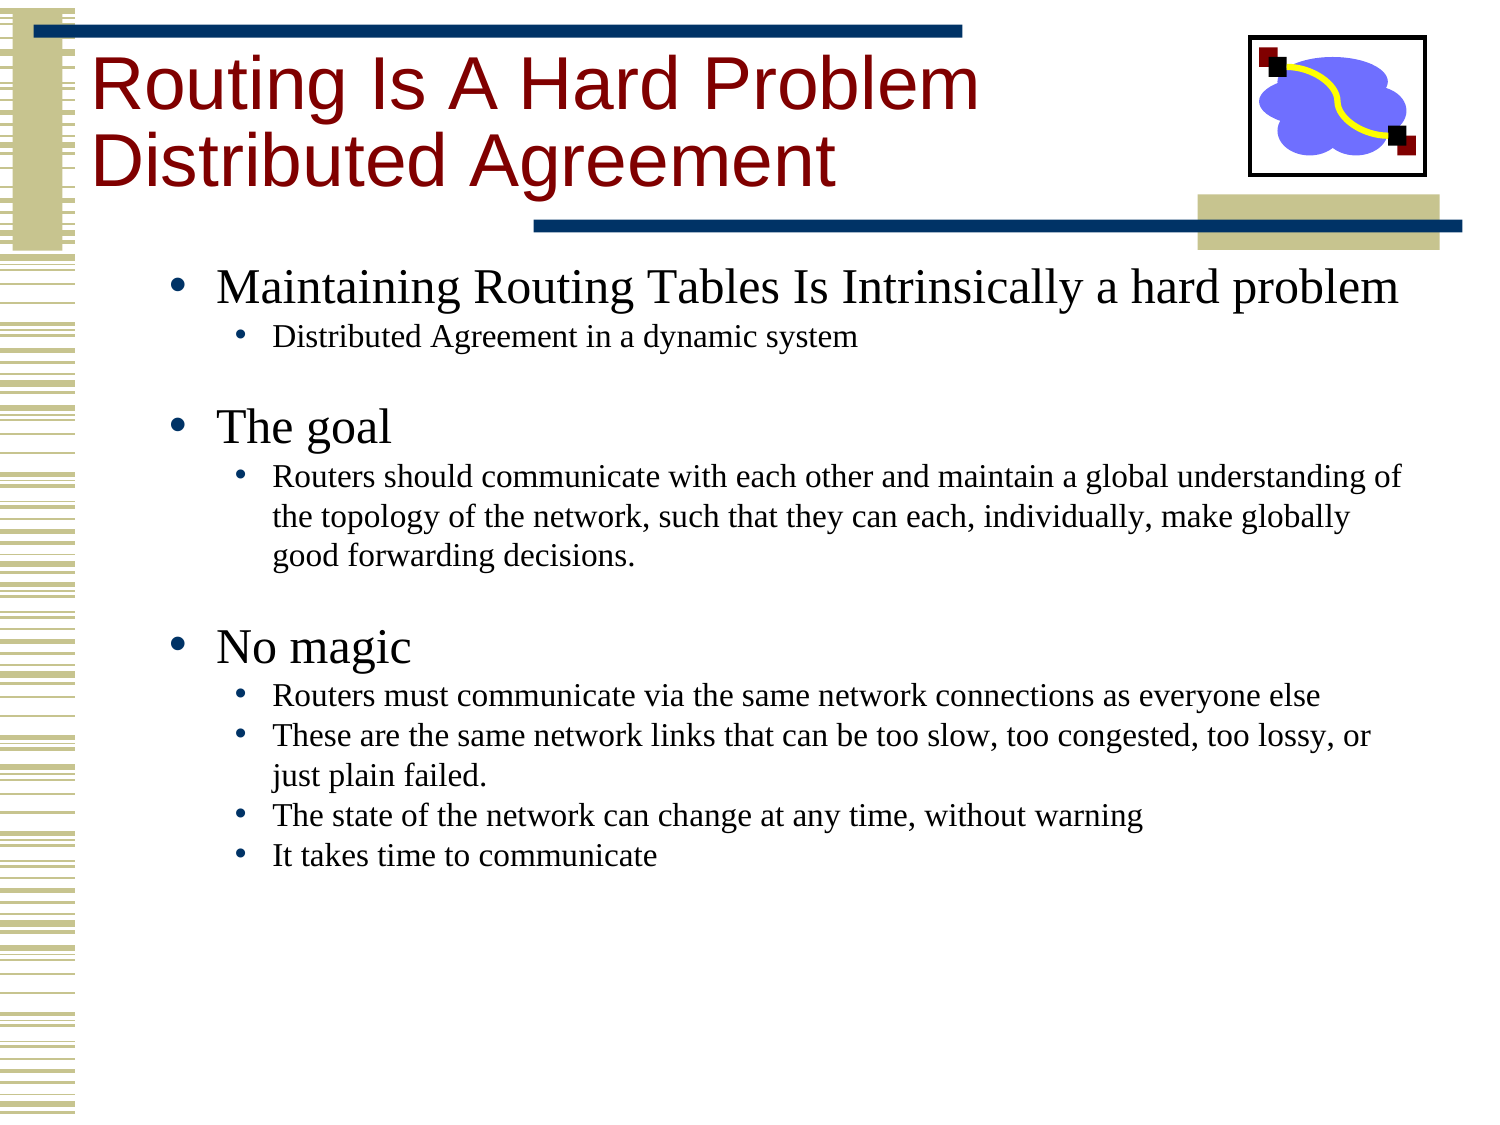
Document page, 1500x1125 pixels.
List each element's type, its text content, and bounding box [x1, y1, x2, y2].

title Routing Is A Hard Problem Distributed Agreement [75, 24, 1463, 225]
text_box Maintaining Routing Tables Is Intrinsically a hard problem Distributed Agreement in a dynamic system The goal Routers should communicate with each other and maintain a global understanding of the topology of the network, such that they can each, individually, make globally good forwarding decisions. No magic Routers must communicate via the same network connections as everyone else These are the same network links that can be too slow, too congested, too lossy, or just plain failed. The state of the network can change at any time, without warning It takes time to communicate [75, 202, 1443, 1125]
